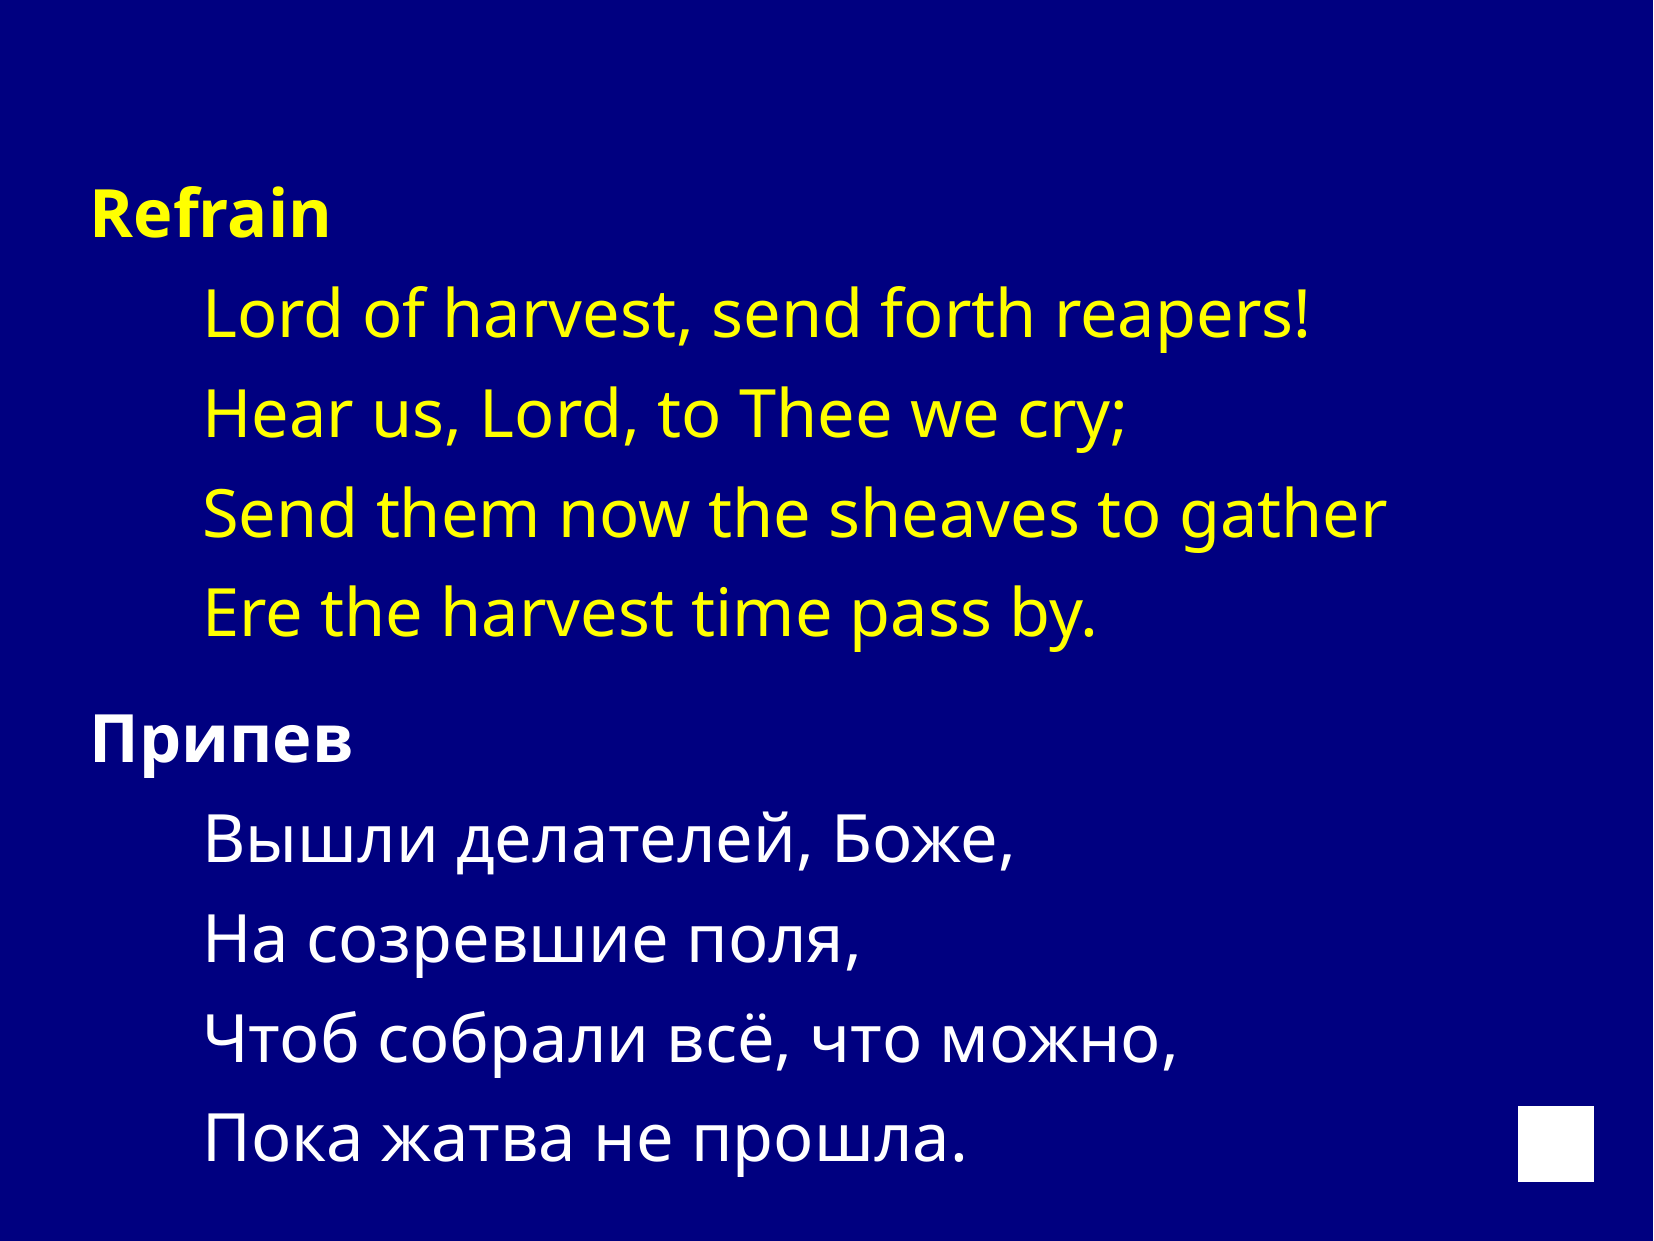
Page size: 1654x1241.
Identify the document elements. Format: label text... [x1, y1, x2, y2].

text_box [1518, 1106, 1594, 1182]
text_box Refrain Lord of harvest, send forth reapers! Hear us, Lord, to Thee we cry; Send them now the sheaves to gather Ere the harvest time pass by. [75, 150, 1576, 638]
text_box Припев Вышли делателей, Боже, На созревшие поля, Чтоб собрали всё, что можно, Пока жатва не прошла. [75, 675, 1576, 1163]
